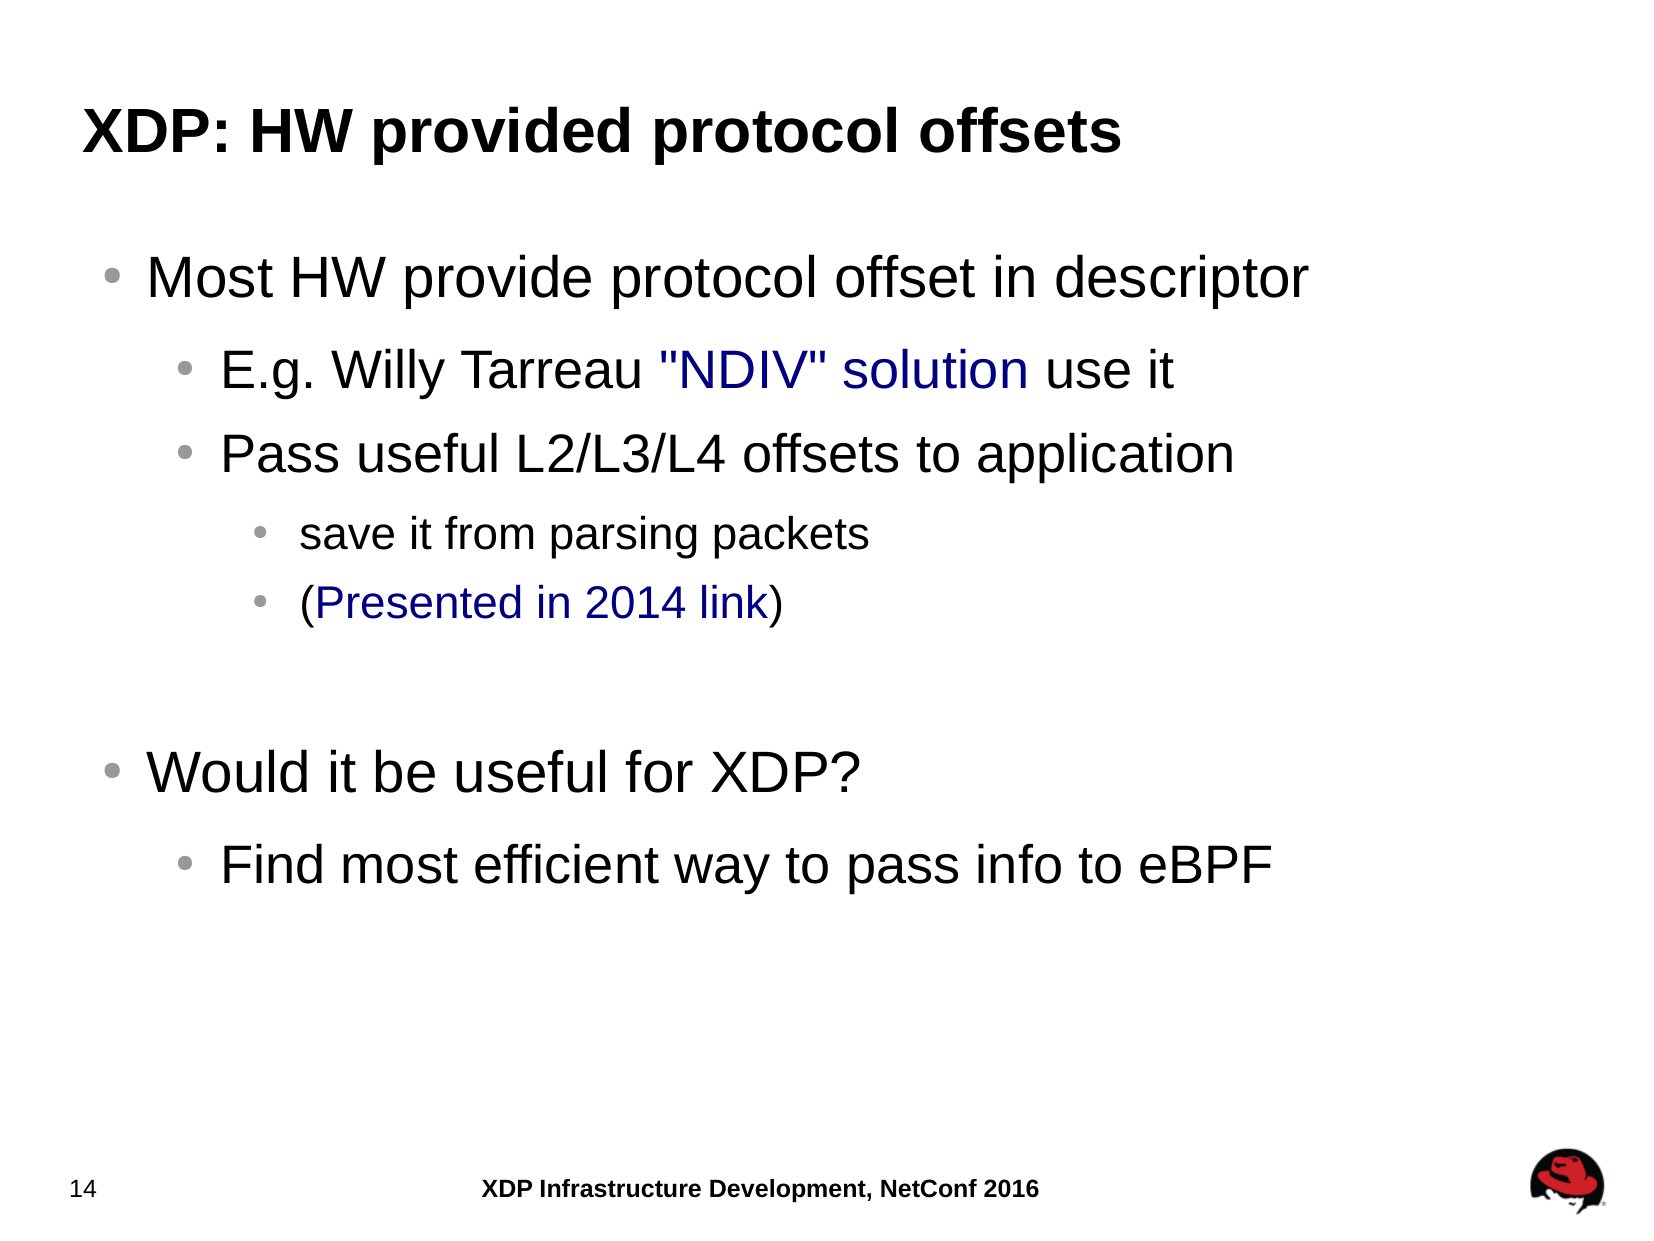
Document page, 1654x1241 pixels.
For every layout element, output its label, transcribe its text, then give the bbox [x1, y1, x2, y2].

picture [1529, 1146, 1612, 1224]
list Most HW provide protocol offset in descriptor E.g. Willy Tarreau "NDIV" solution use it Pass useful L2/L3/L4 offsets to application save it from parsing packets (Presented in 2014 link) Would it be useful for XDP? Find most efficient way to pass info to eBPF [86, 244, 1575, 1039]
title XDP: HW provided protocol offsets [82, 37, 1571, 226]
